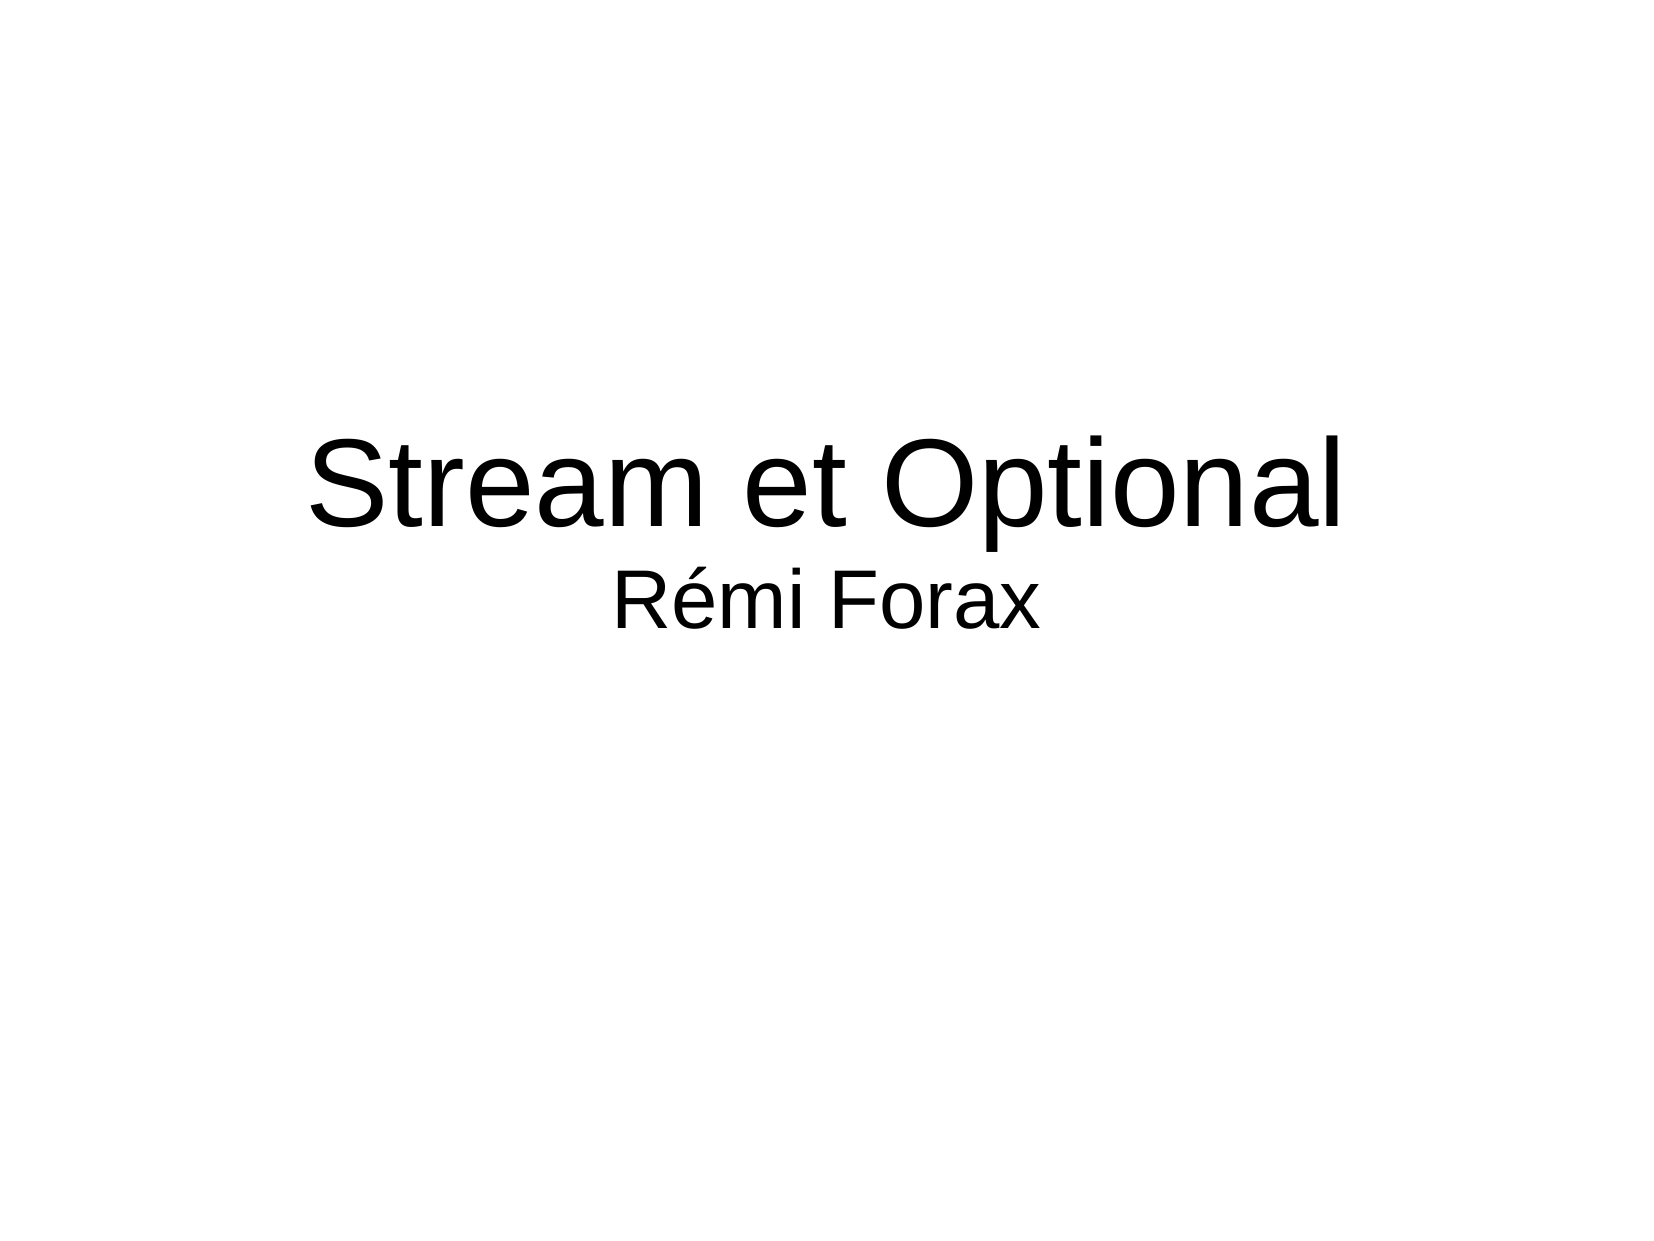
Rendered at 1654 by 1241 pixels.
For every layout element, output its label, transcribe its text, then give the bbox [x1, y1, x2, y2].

subtitle Stream et Optional Rémi Forax [82, 49, 1571, 1010]
